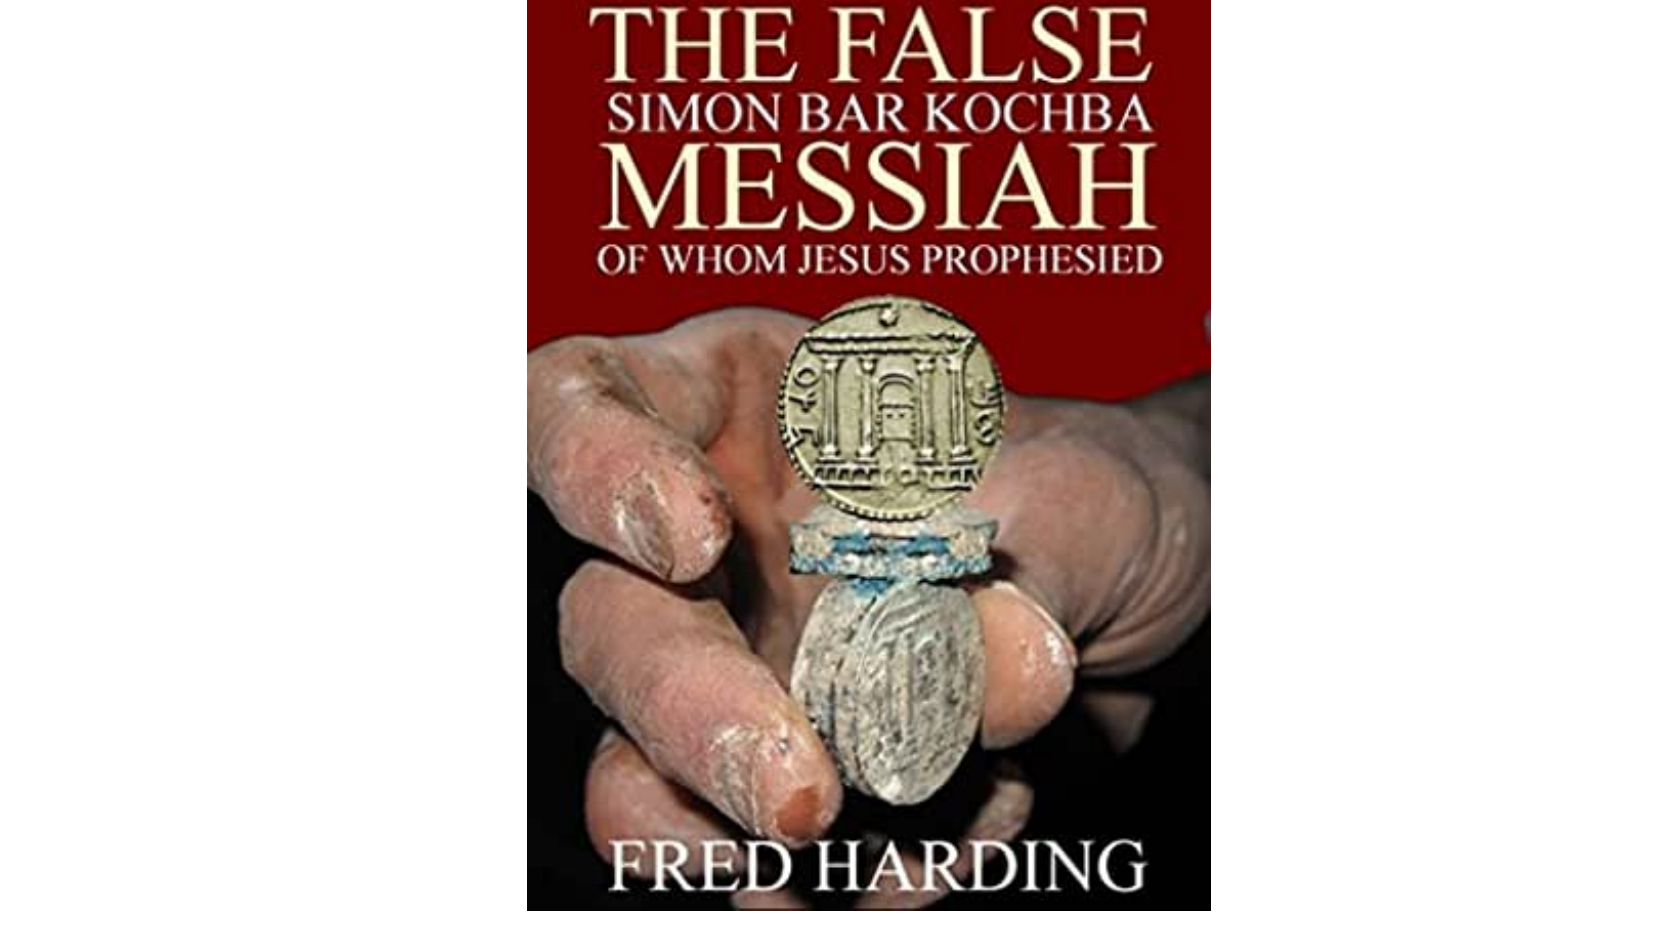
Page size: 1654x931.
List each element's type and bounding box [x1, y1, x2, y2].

picture [527, 0, 1211, 911]
